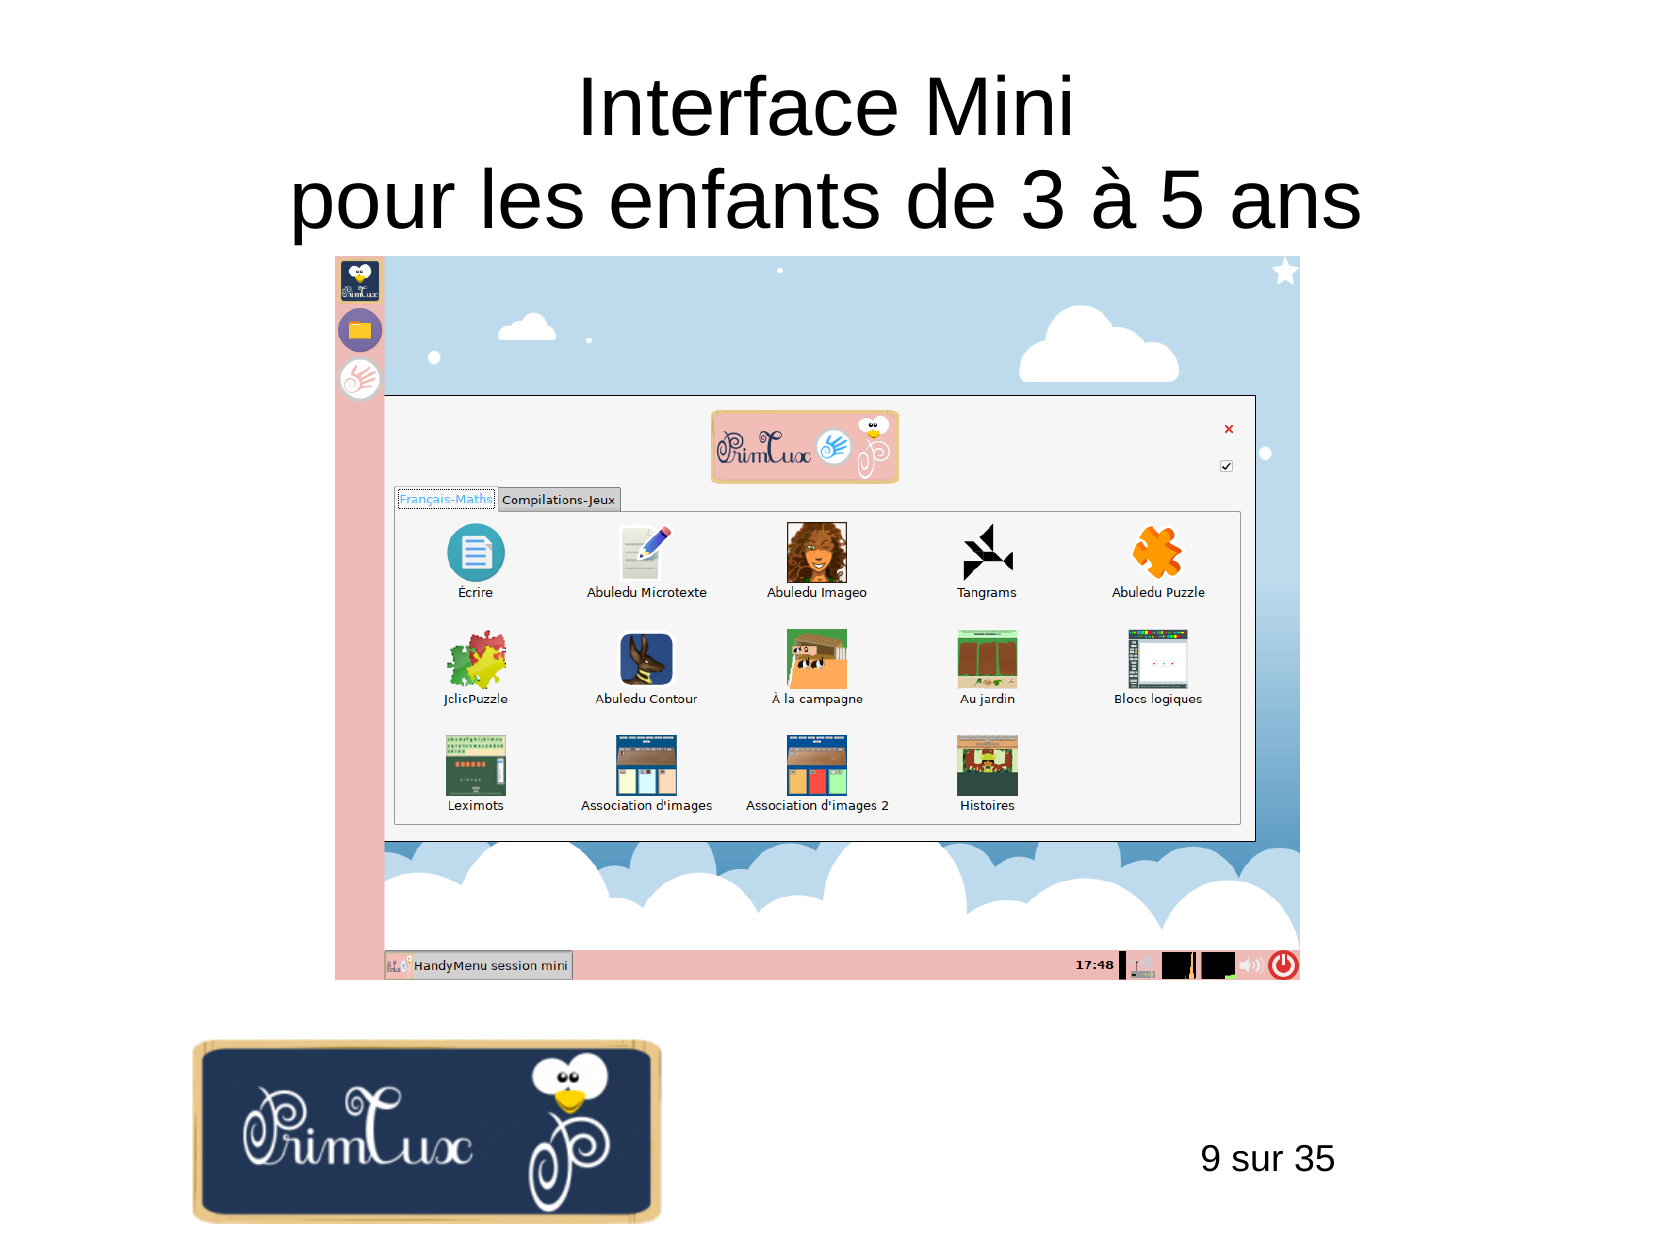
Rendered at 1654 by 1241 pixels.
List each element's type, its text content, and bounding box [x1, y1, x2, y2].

title Interface Mini pour les enfants de 3 à 5 ans [82, 49, 1571, 257]
picture [335, 256, 1300, 980]
picture [192, 1039, 662, 1224]
